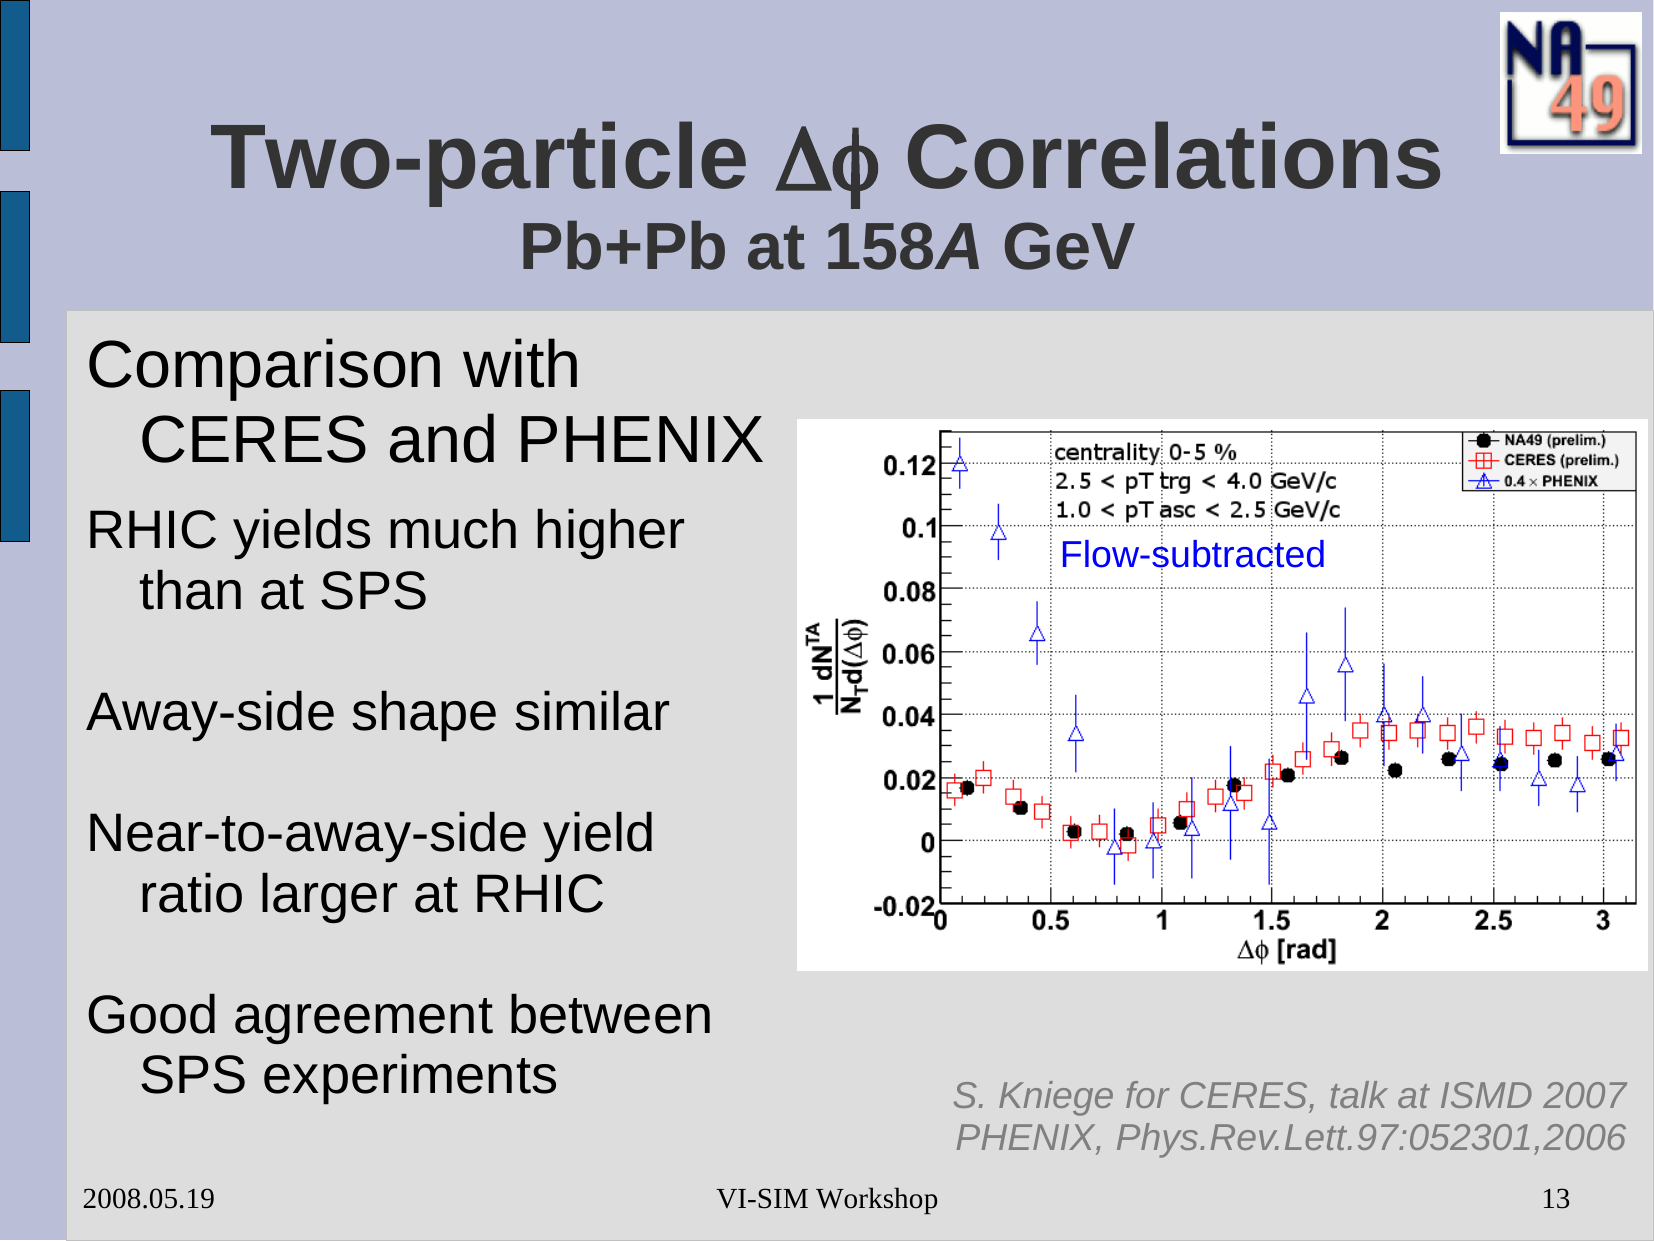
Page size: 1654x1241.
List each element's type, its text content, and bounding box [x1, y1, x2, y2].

list Comparison with CERES and PHENIX RHIC yields much higher than at SPS Away-side shape similar Near-to-away-side yield ratio larger at RHIC Good agreement between SPS experiments [68, 327, 774, 1106]
title Two-particle Df Correlations Pb+Pb at 158A GeV [121, 97, 1534, 292]
text_box S. Kniege for CERES, talk at ISMD 2007 PHENIX, Phys.Rev.Lett.97:052301,2006 [696, 1062, 1642, 1162]
text_box Flow-subtracted [1045, 525, 1430, 583]
picture [797, 419, 1648, 971]
picture [1500, 12, 1642, 154]
